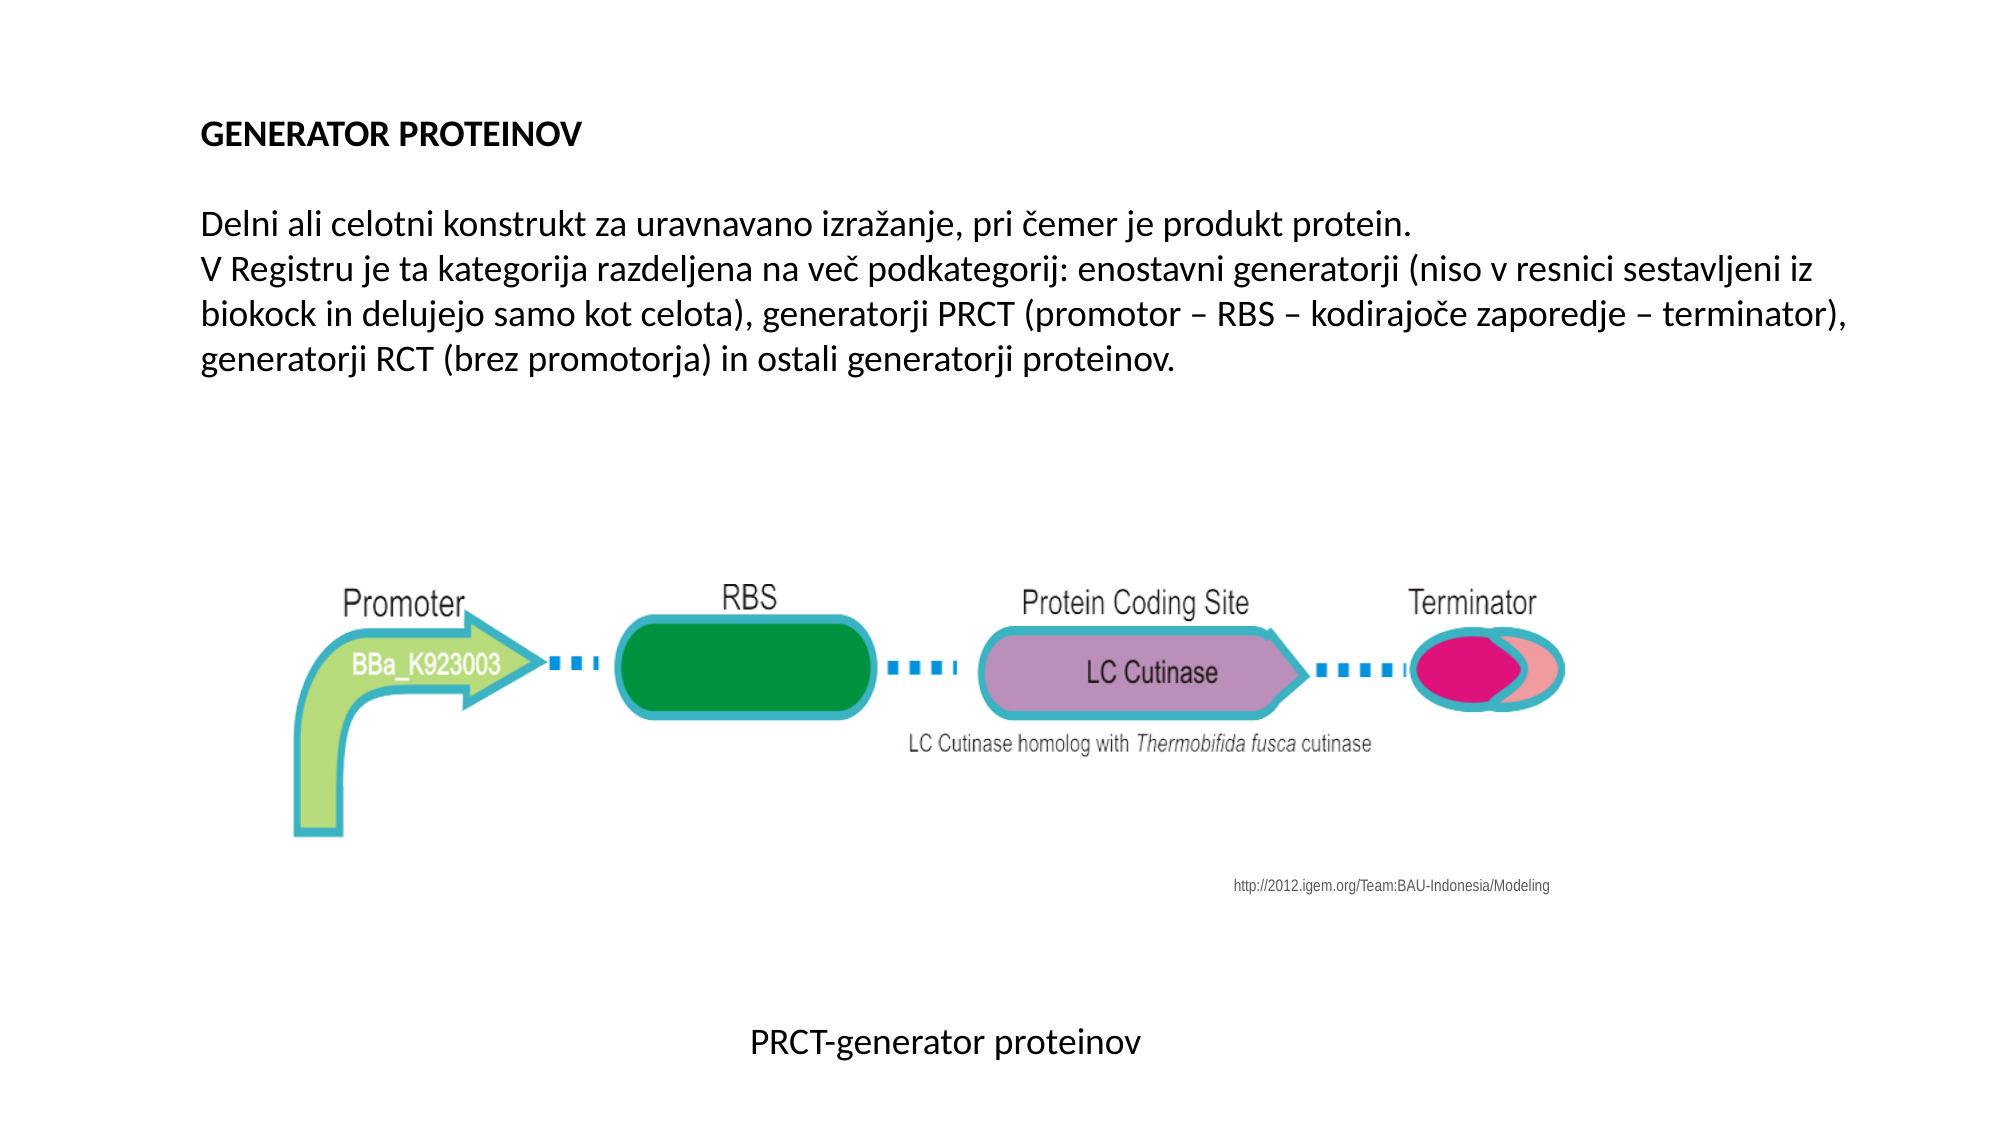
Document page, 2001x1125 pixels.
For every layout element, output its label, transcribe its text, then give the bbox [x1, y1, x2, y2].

text_box http://2012.igem.org/Team:BAU-Indonesia/Modeling [863, 867, 1566, 903]
text_box GENERATOR PROTEINOV Delni ali celotni konstrukt za uravnavano izražanje, pri čemer je produkt protein. V Registru je ta kategorija razdeljena na več podkategorij: enostavni generatorji (niso v resnici sestavljeni iz biokock in delujejo samo kot celota), generatorji PRCT (promotor – RBS – kodirajoče zaporedje – terminator), generatorji RCT (brez promotorja) in ostali generatorji proteinov. [185, 101, 1891, 477]
text_box PRCT-generator proteinov [735, 1009, 1166, 1070]
picture [293, 584, 1565, 838]
